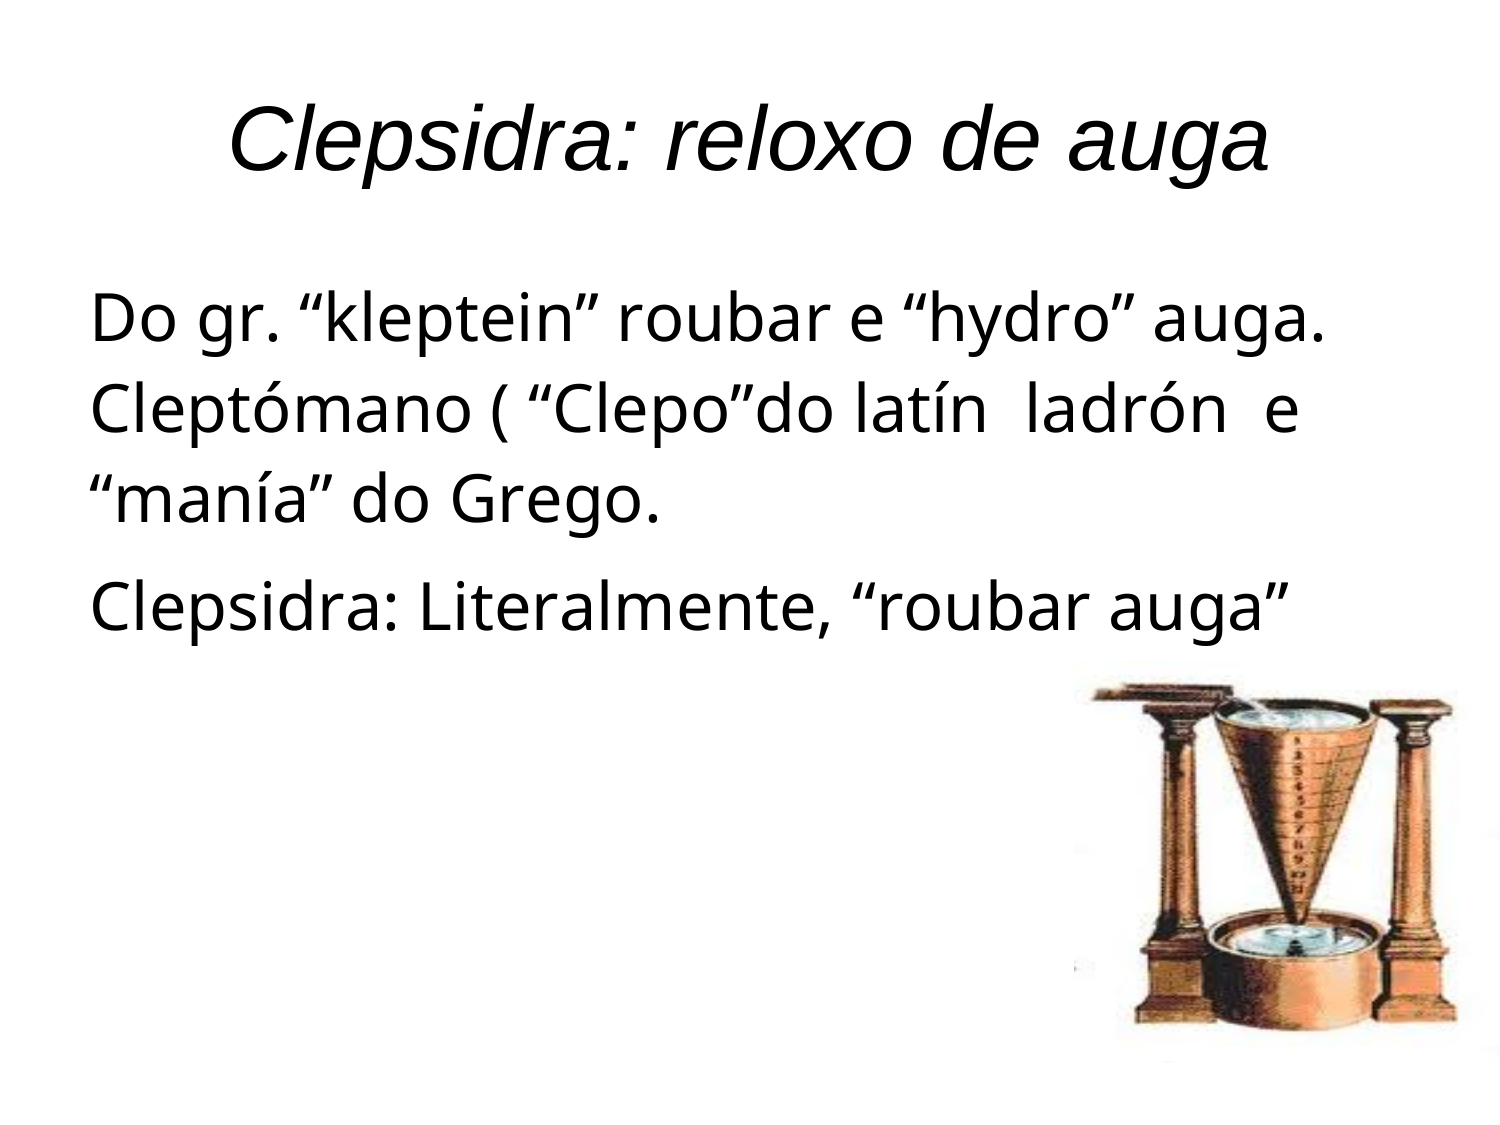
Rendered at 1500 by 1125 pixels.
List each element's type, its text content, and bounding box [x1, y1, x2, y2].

list Do gr. “kleptein” roubar e “hydro” auga. Cleptómano ( “Clepo”do latín ladrón e “manía” do Grego. Clepsidra: Literalmente, “roubar auga” [75, 262, 1426, 1006]
picture [1074, 661, 1500, 1063]
title Clepsidra: reloxo de auga [75, 45, 1426, 233]
